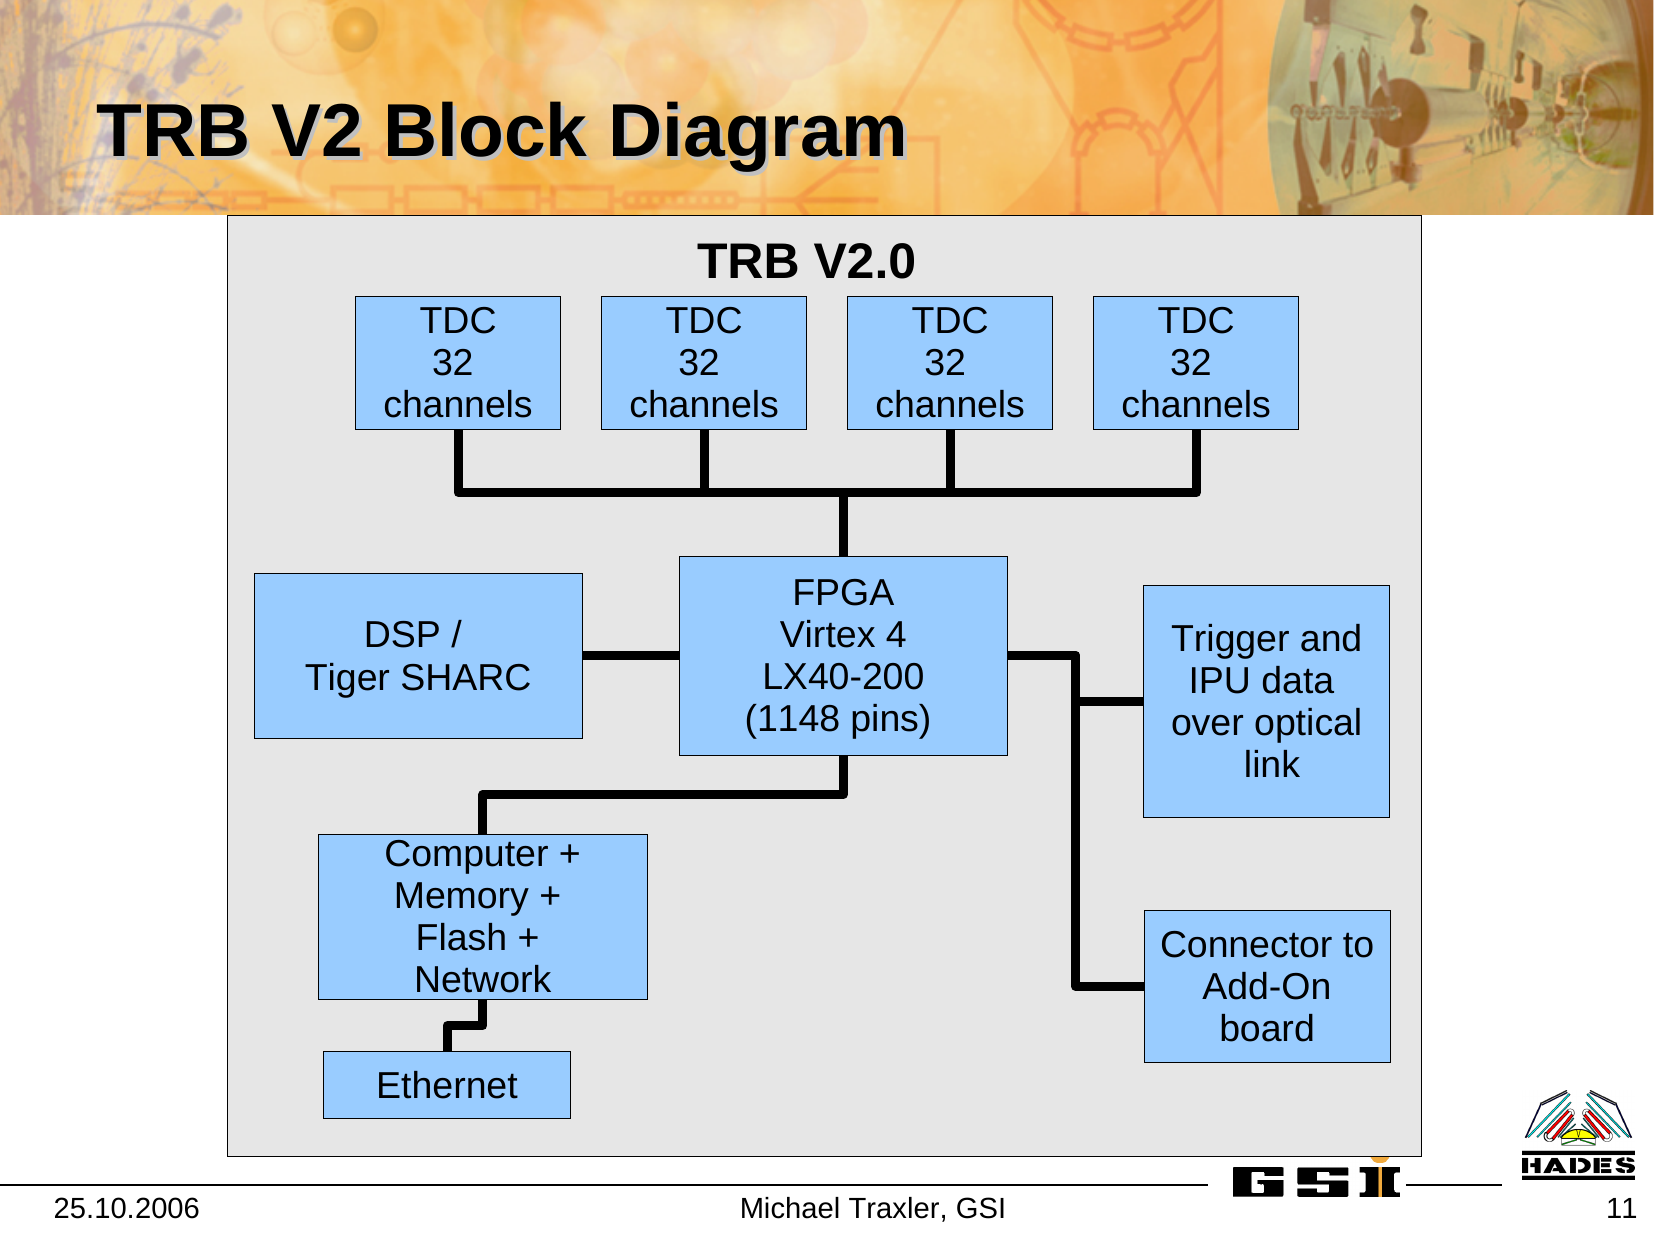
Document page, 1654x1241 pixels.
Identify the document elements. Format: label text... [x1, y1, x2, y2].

text_box Connector to Add-On board [1144, 910, 1391, 1063]
text_box [227, 215, 1422, 1157]
text_box DSP / Tiger SHARC [254, 573, 583, 739]
picture [1233, 1157, 1400, 1197]
picture [0, 0, 1654, 215]
text_box TDC 32 channels [601, 296, 807, 430]
text_box TDC 32 channels [1093, 296, 1299, 430]
text_box [709, 337, 946, 488]
text_box Ethernet [323, 1051, 571, 1119]
text_box FPGA Virtex 4 LX40-200 (1148 pins) [679, 556, 1008, 756]
text_box Computer + Memory + Flash + Network [318, 834, 648, 1000]
text_box TDC 32 channels [355, 296, 561, 430]
title TRB V2 Block Diagram [96, 27, 1502, 235]
picture [1522, 1090, 1635, 1180]
text_box TDC 32 channels [847, 296, 1053, 430]
text_box Trigger and IPU data over optical link [1143, 585, 1390, 818]
text_box TRB V2.0 [642, 185, 971, 337]
